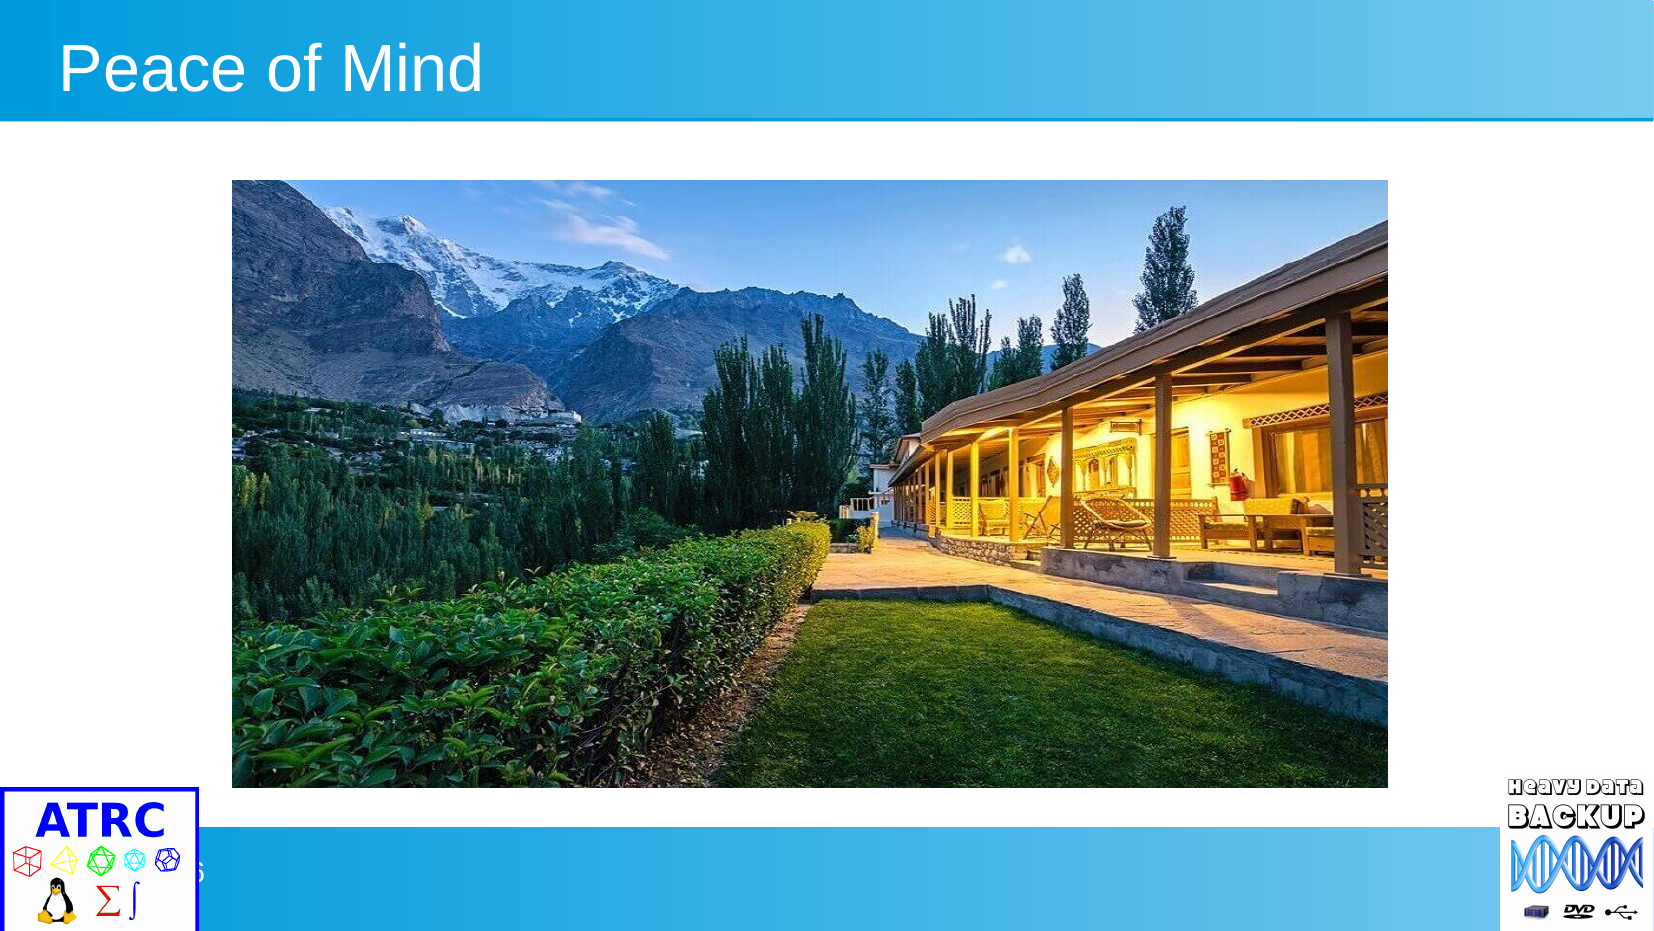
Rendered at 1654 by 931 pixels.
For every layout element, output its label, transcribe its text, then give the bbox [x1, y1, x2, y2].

picture [0, 787, 199, 931]
title Peace of Mind [59, 29, 1595, 108]
picture [1500, 771, 1654, 931]
picture [232, 180, 1388, 788]
